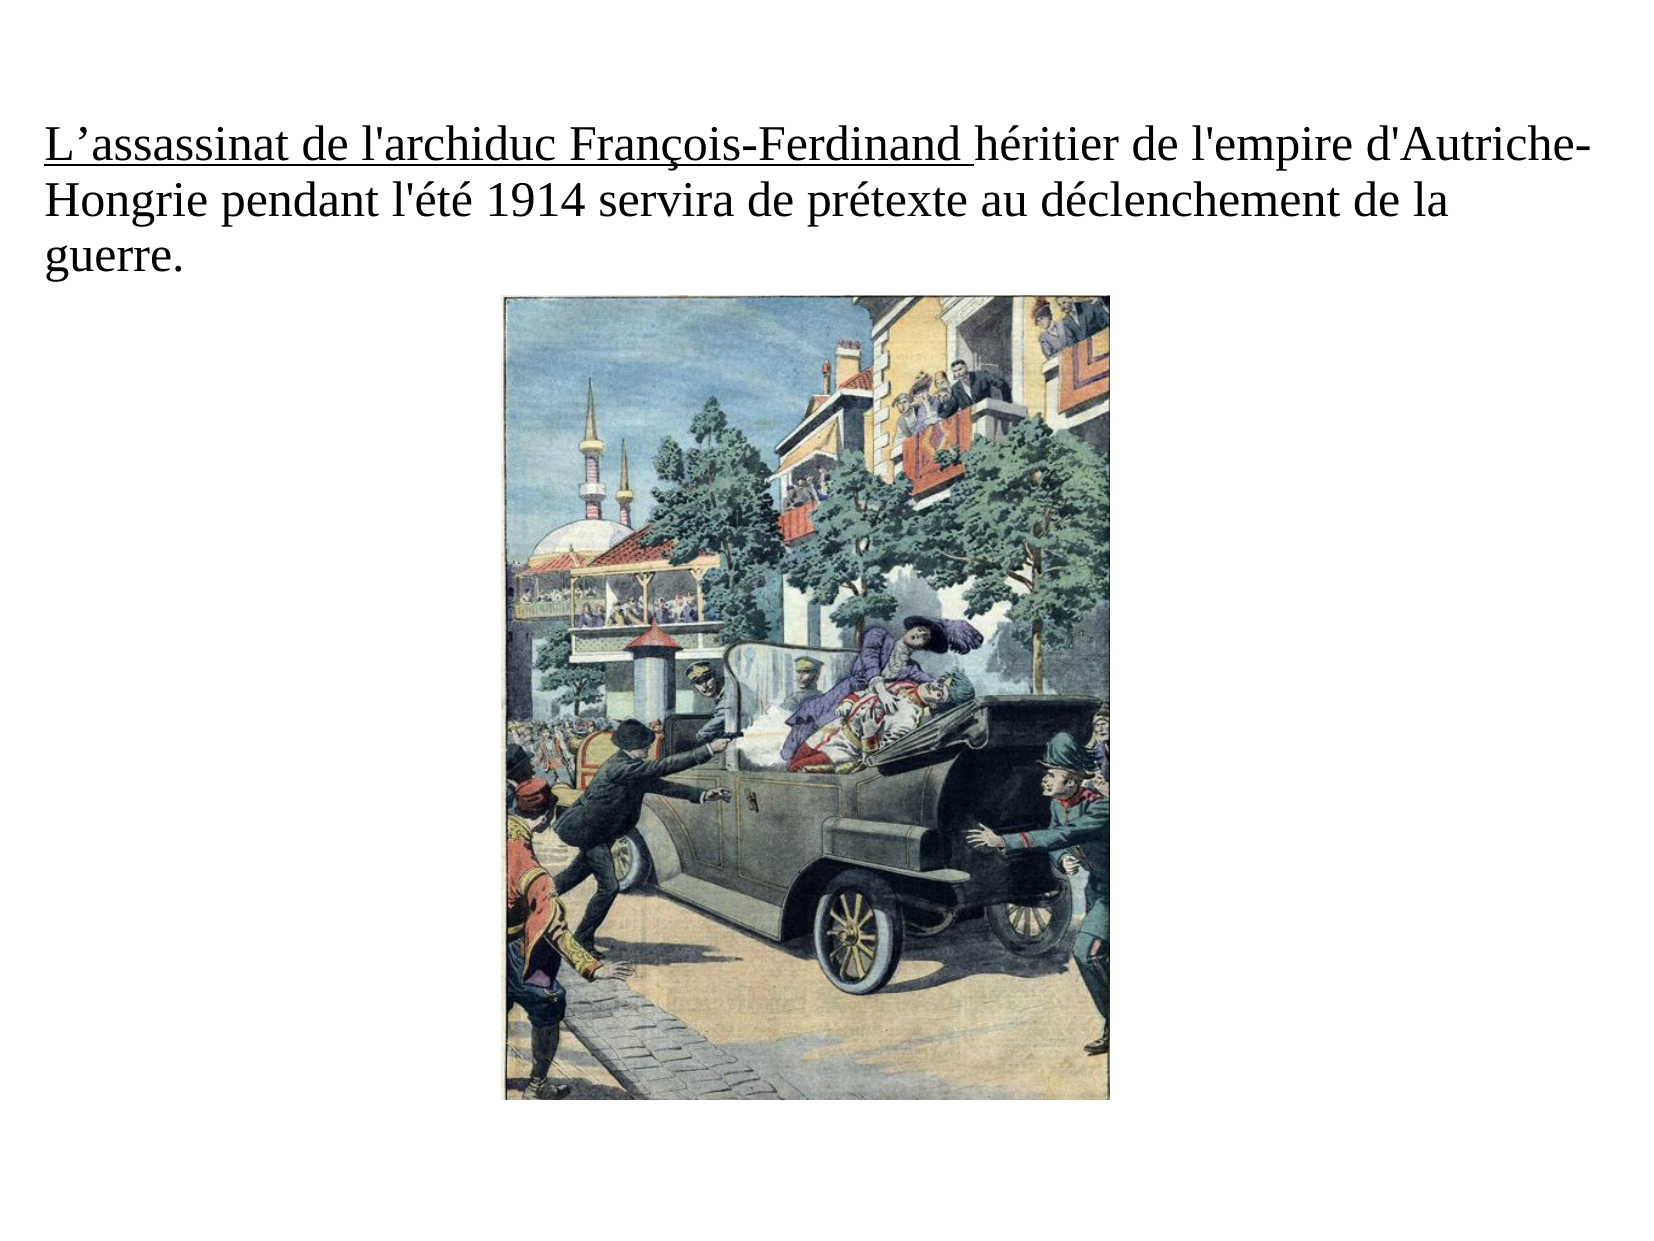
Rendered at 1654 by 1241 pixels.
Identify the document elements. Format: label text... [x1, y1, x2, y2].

picture [501, 295, 1110, 1100]
text_box L’assassinat de l'archiduc François-Ferdinand héritier de l'empire d'Autriche-Hongrie pendant l'été 1914 servira de prétexte au déclenchement de la guerre. [29, 108, 1617, 237]
